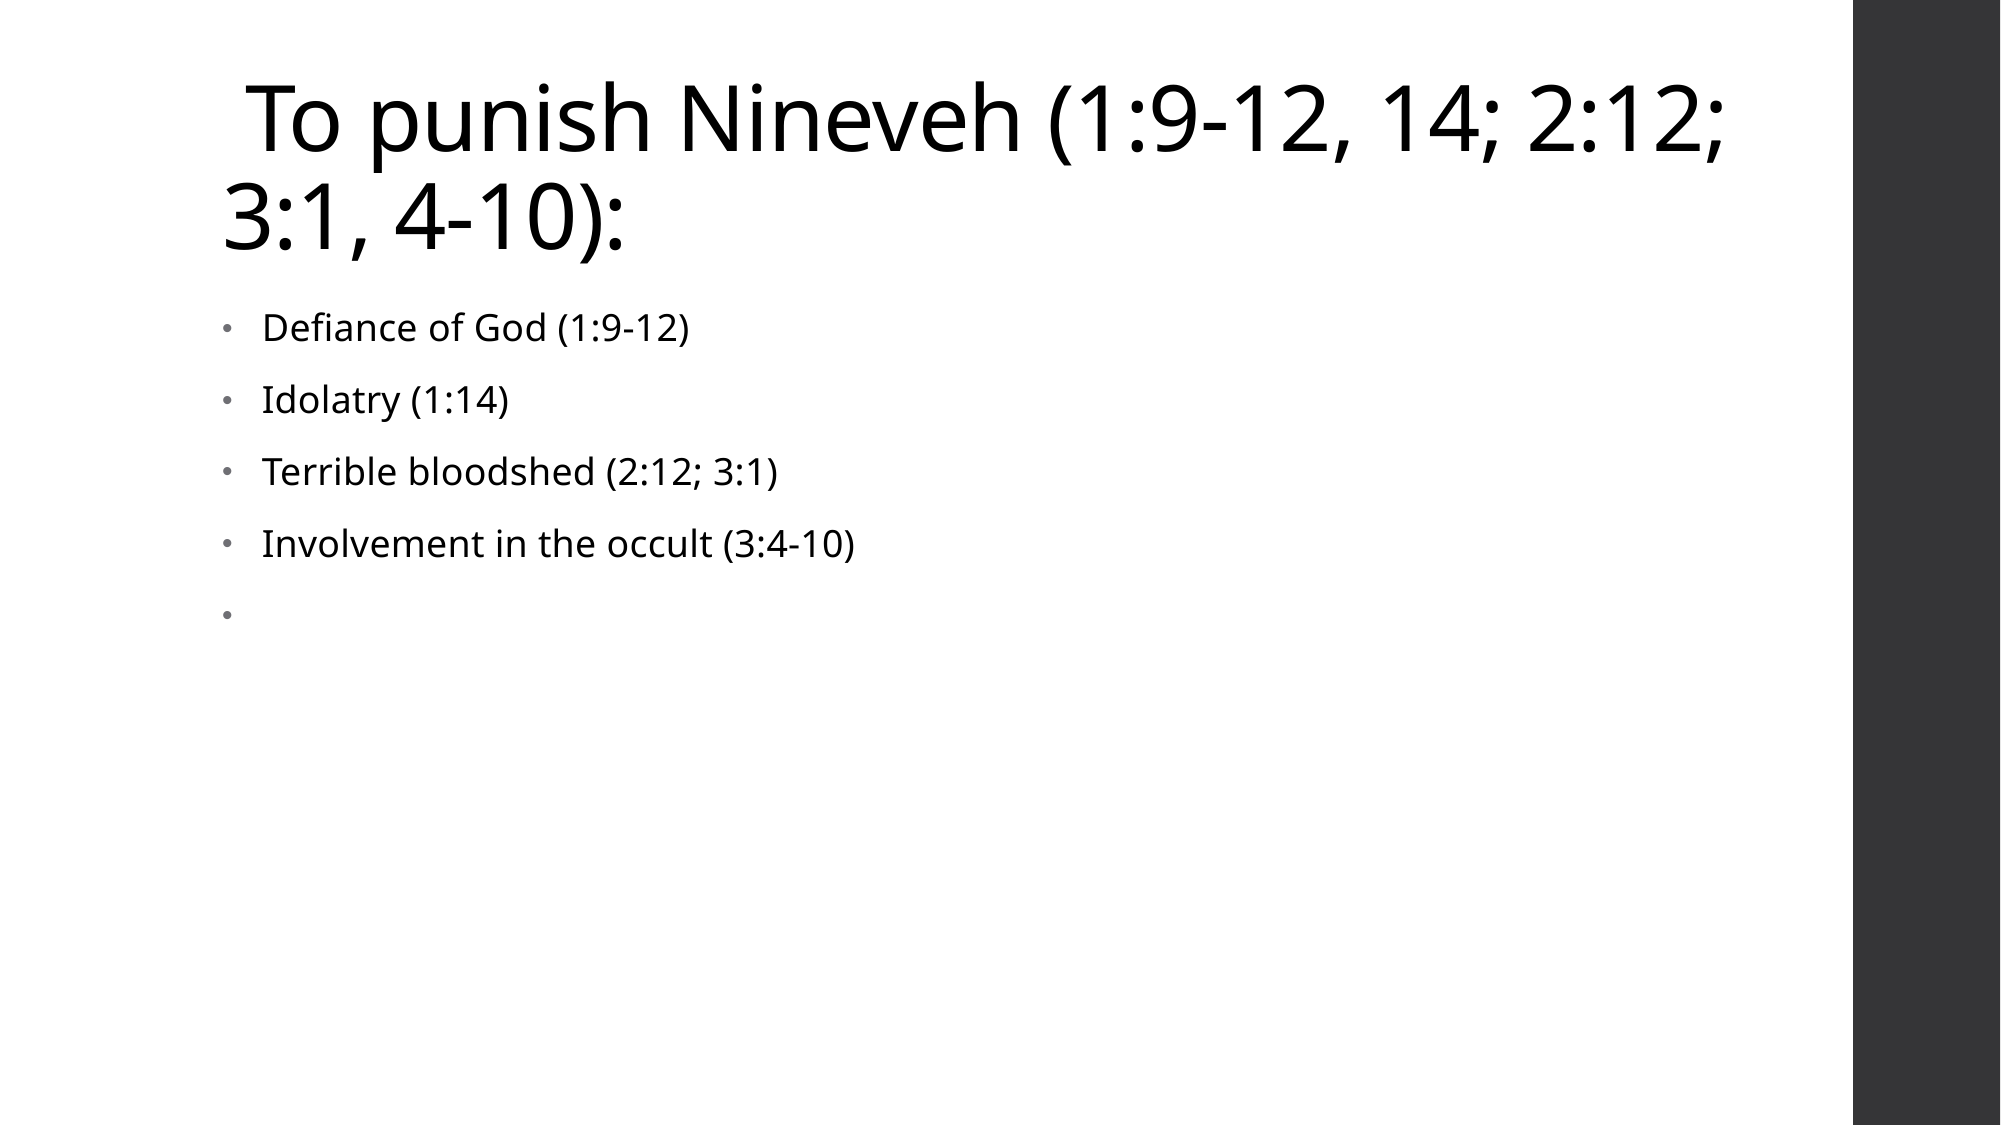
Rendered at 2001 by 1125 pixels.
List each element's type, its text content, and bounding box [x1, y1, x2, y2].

title To punish Nineveh (1:9-12, 14; 2:12; 3:1, 4-10): [206, 60, 1797, 278]
list Defiance of God (1:9-12) Idolatry (1:14) Terrible bloodshed (2:12; 3:1) Involvement in the occult (3:4-10) [206, 299, 1617, 1014]
